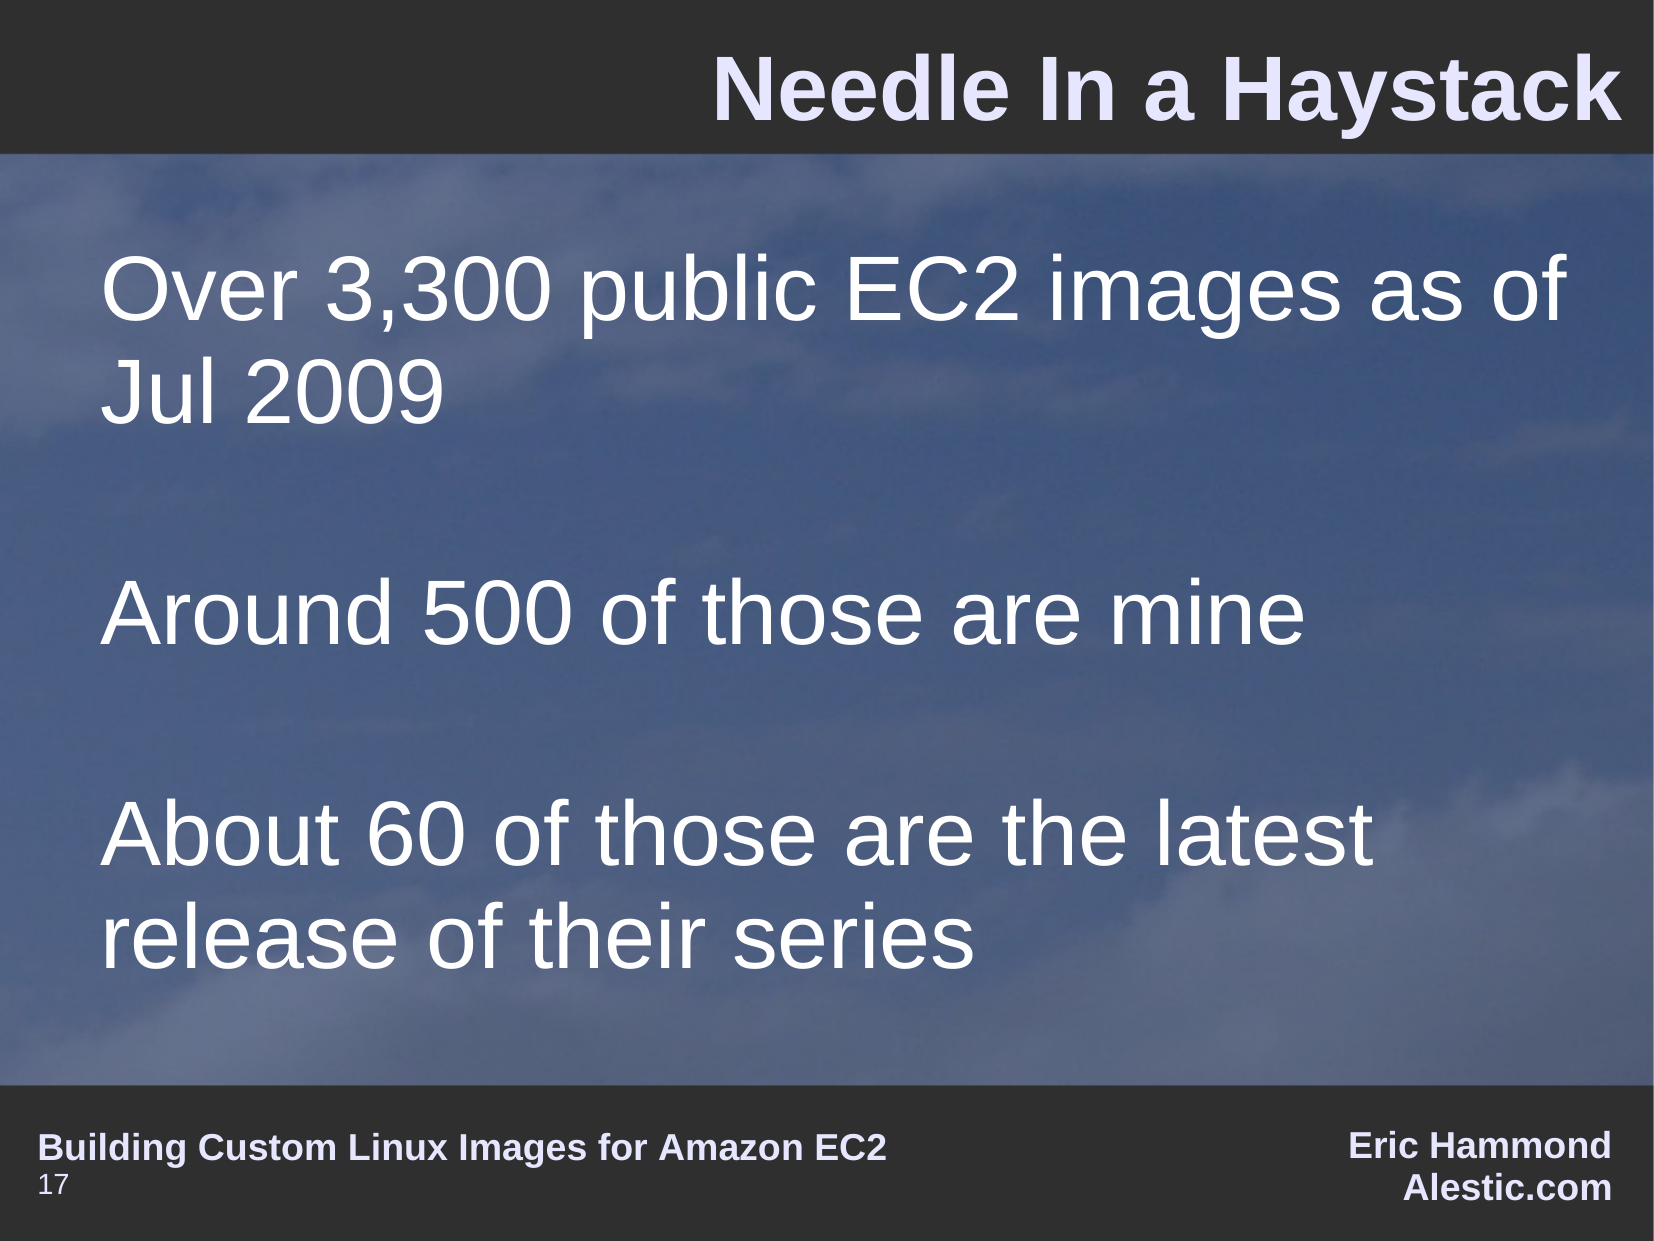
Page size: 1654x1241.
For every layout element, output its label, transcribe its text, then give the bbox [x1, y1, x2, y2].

title Needle In a Haystack [29, 29, 1625, 148]
picture [0, 0, 1654, 1241]
title Eric Hammond Alestic.com [1299, 1092, 1613, 1241]
list Over 3,300 public EC2 images as of Jul 2009 Around 500 of those are mine About 60 of those are the latest release of their series [29, 177, 1625, 1049]
